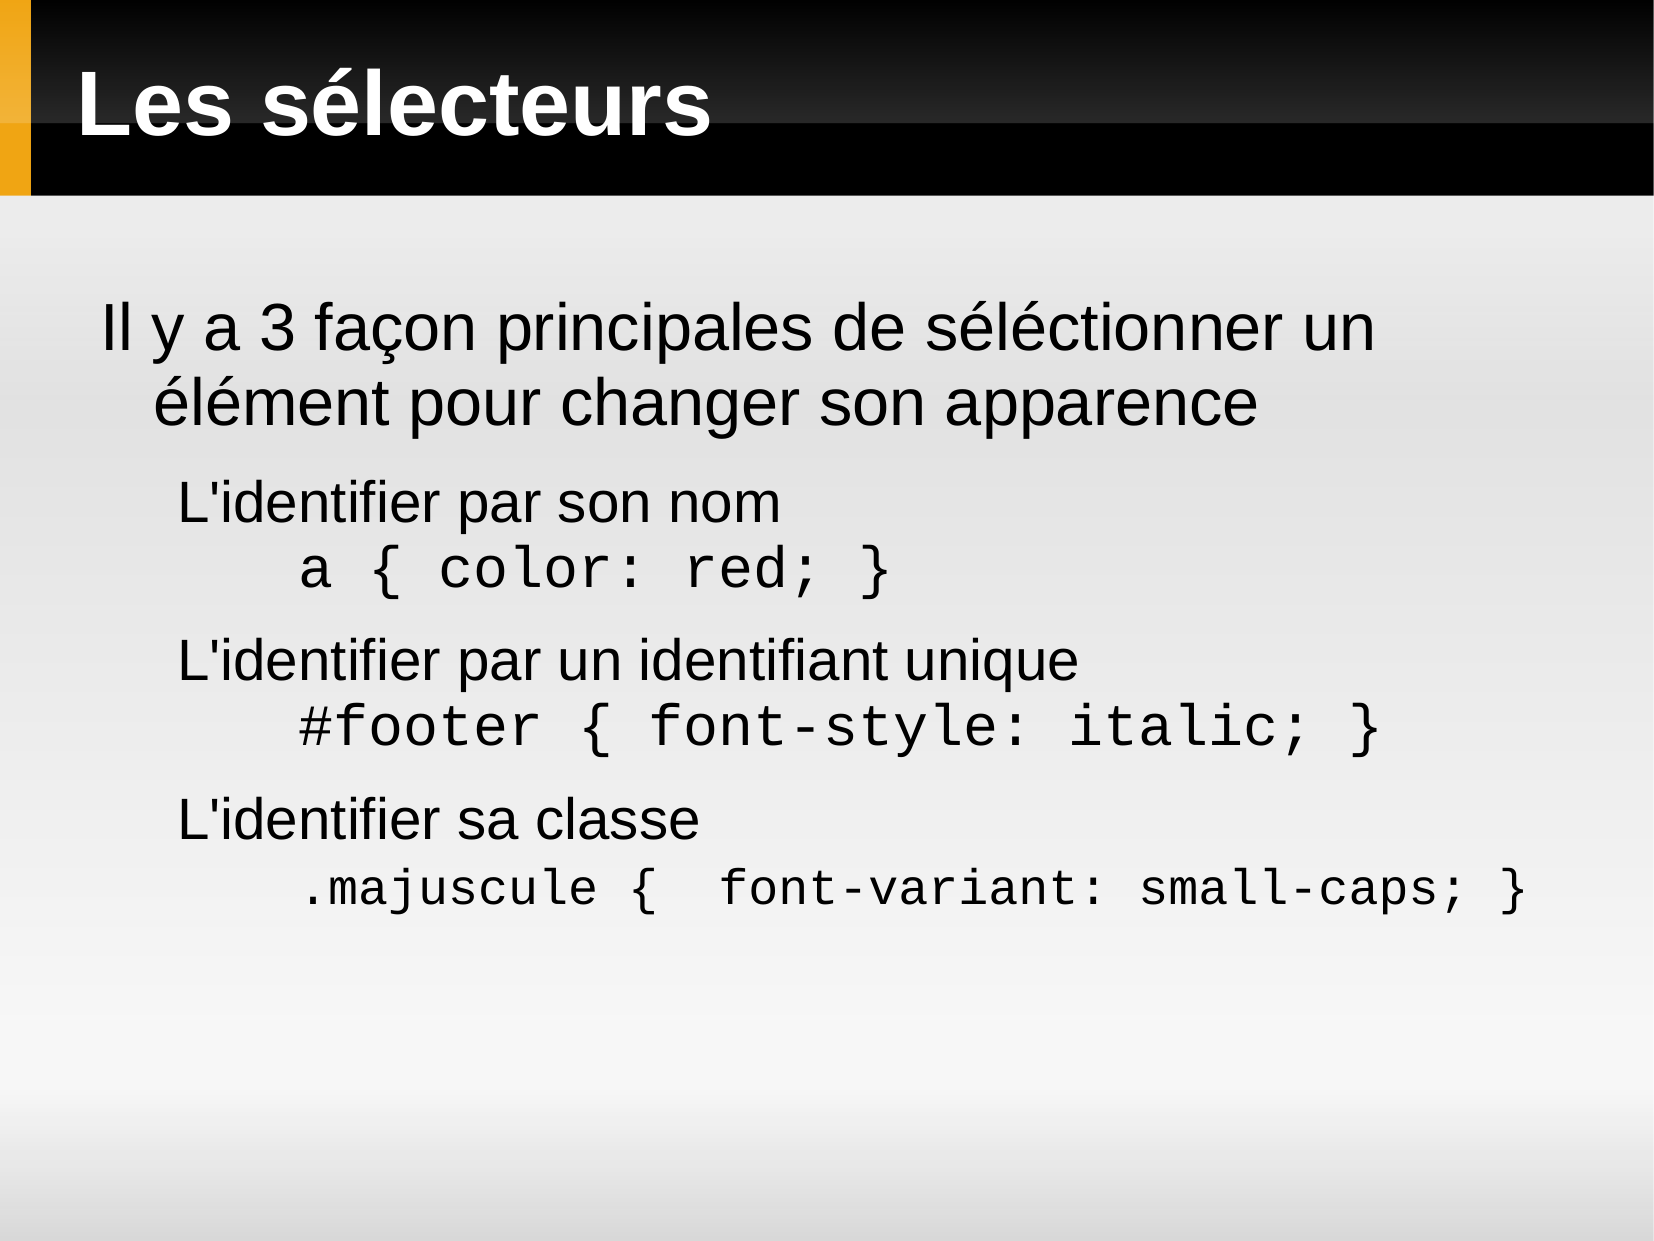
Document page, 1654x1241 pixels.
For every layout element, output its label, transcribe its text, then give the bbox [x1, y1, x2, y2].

picture [0, 0, 1654, 1241]
list Il y a 3 façon principales de séléctionner un élément pour changer son apparence L'identifier par son nom a { color: red; } L'identifier par un identifiant unique #footer { font-style: italic; } L'identifier sa classe .majuscule { font-variant: small-caps; } [82, 290, 1571, 1094]
title Les sélecteurs [76, 7, 1565, 200]
